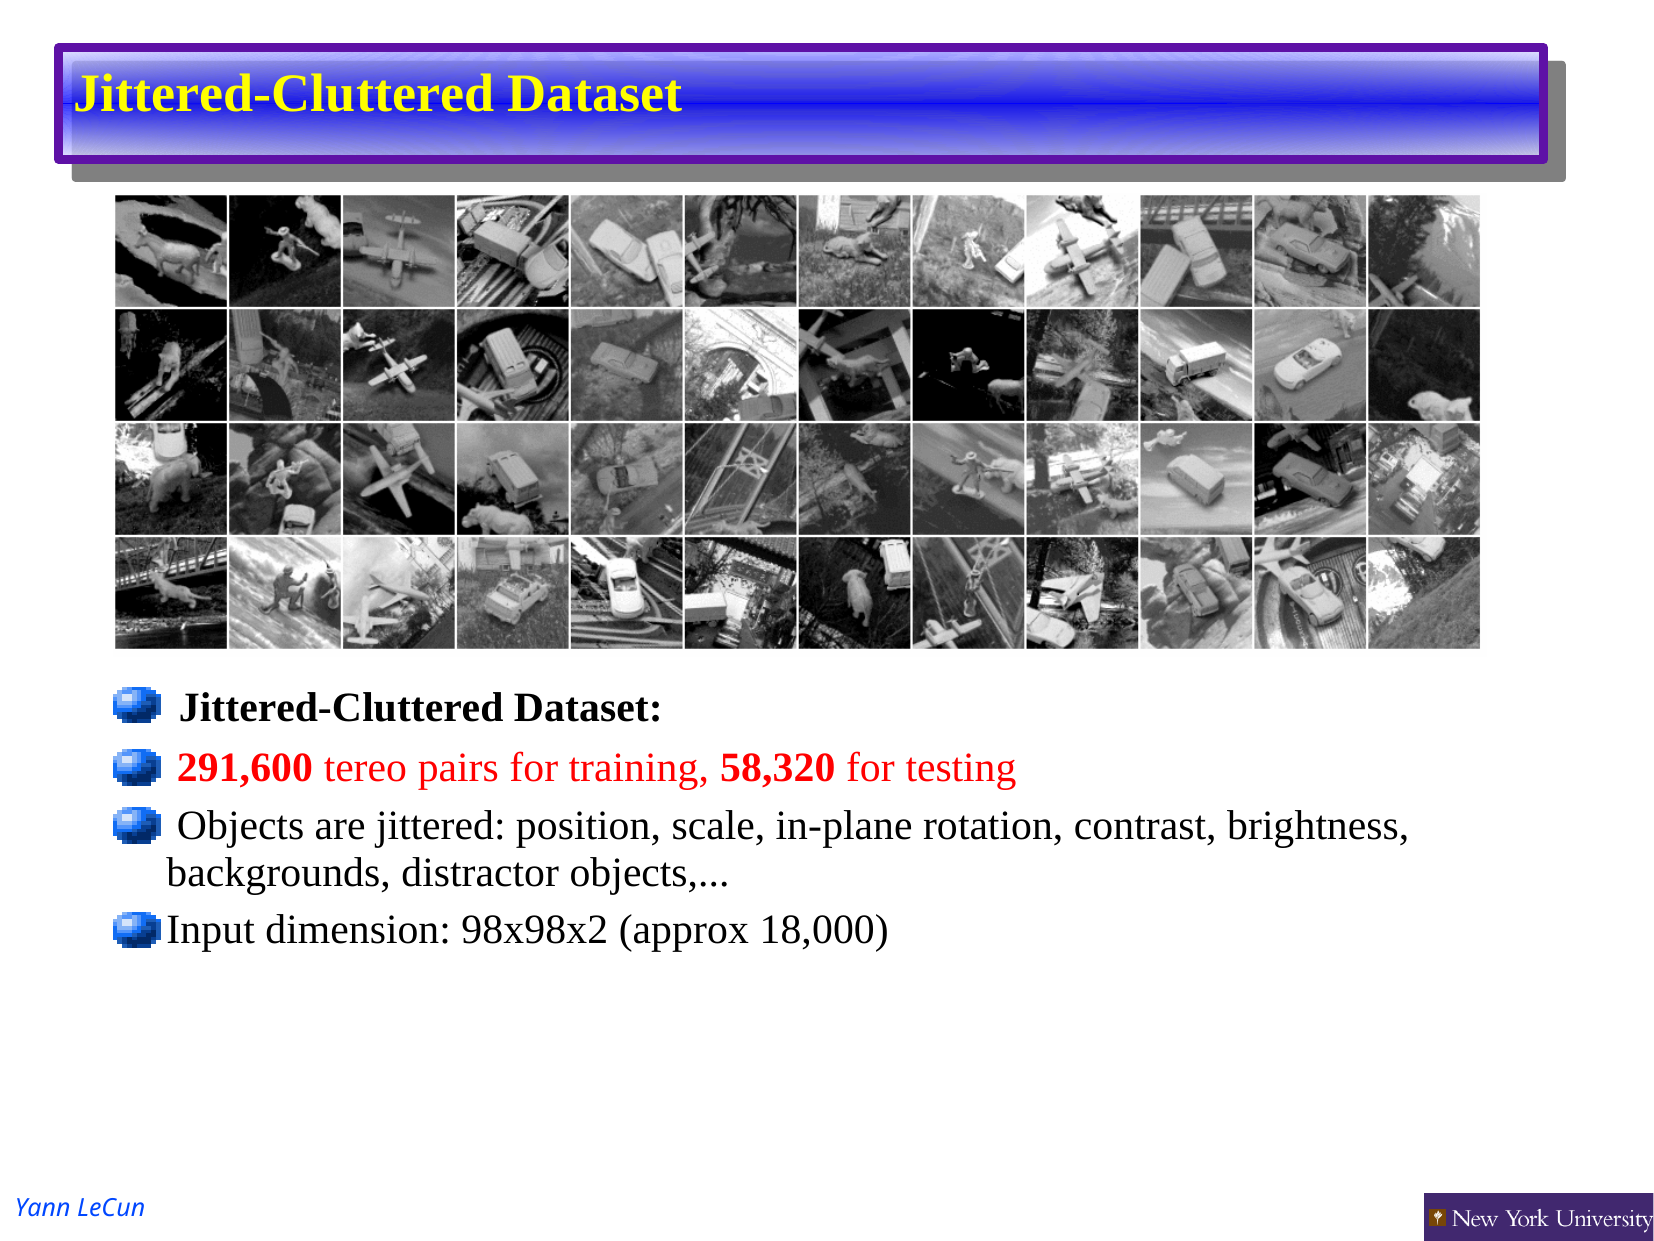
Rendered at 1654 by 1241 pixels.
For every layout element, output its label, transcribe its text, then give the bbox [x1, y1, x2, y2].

text_box Jittered-Cluttered Dataset: 291,600 tereo pairs for training, 58,320 for testing Objects are jittered: position, scale, in-plane rotation, contrast, brightness, backgrounds, distractor objects,... Input dimension: 98x98x2 (approx 18,000) [113, 677, 1482, 1023]
text_box Jittered-Cluttered Dataset [58, 47, 1544, 160]
picture [113, 193, 1487, 658]
picture [1424, 1193, 1654, 1241]
